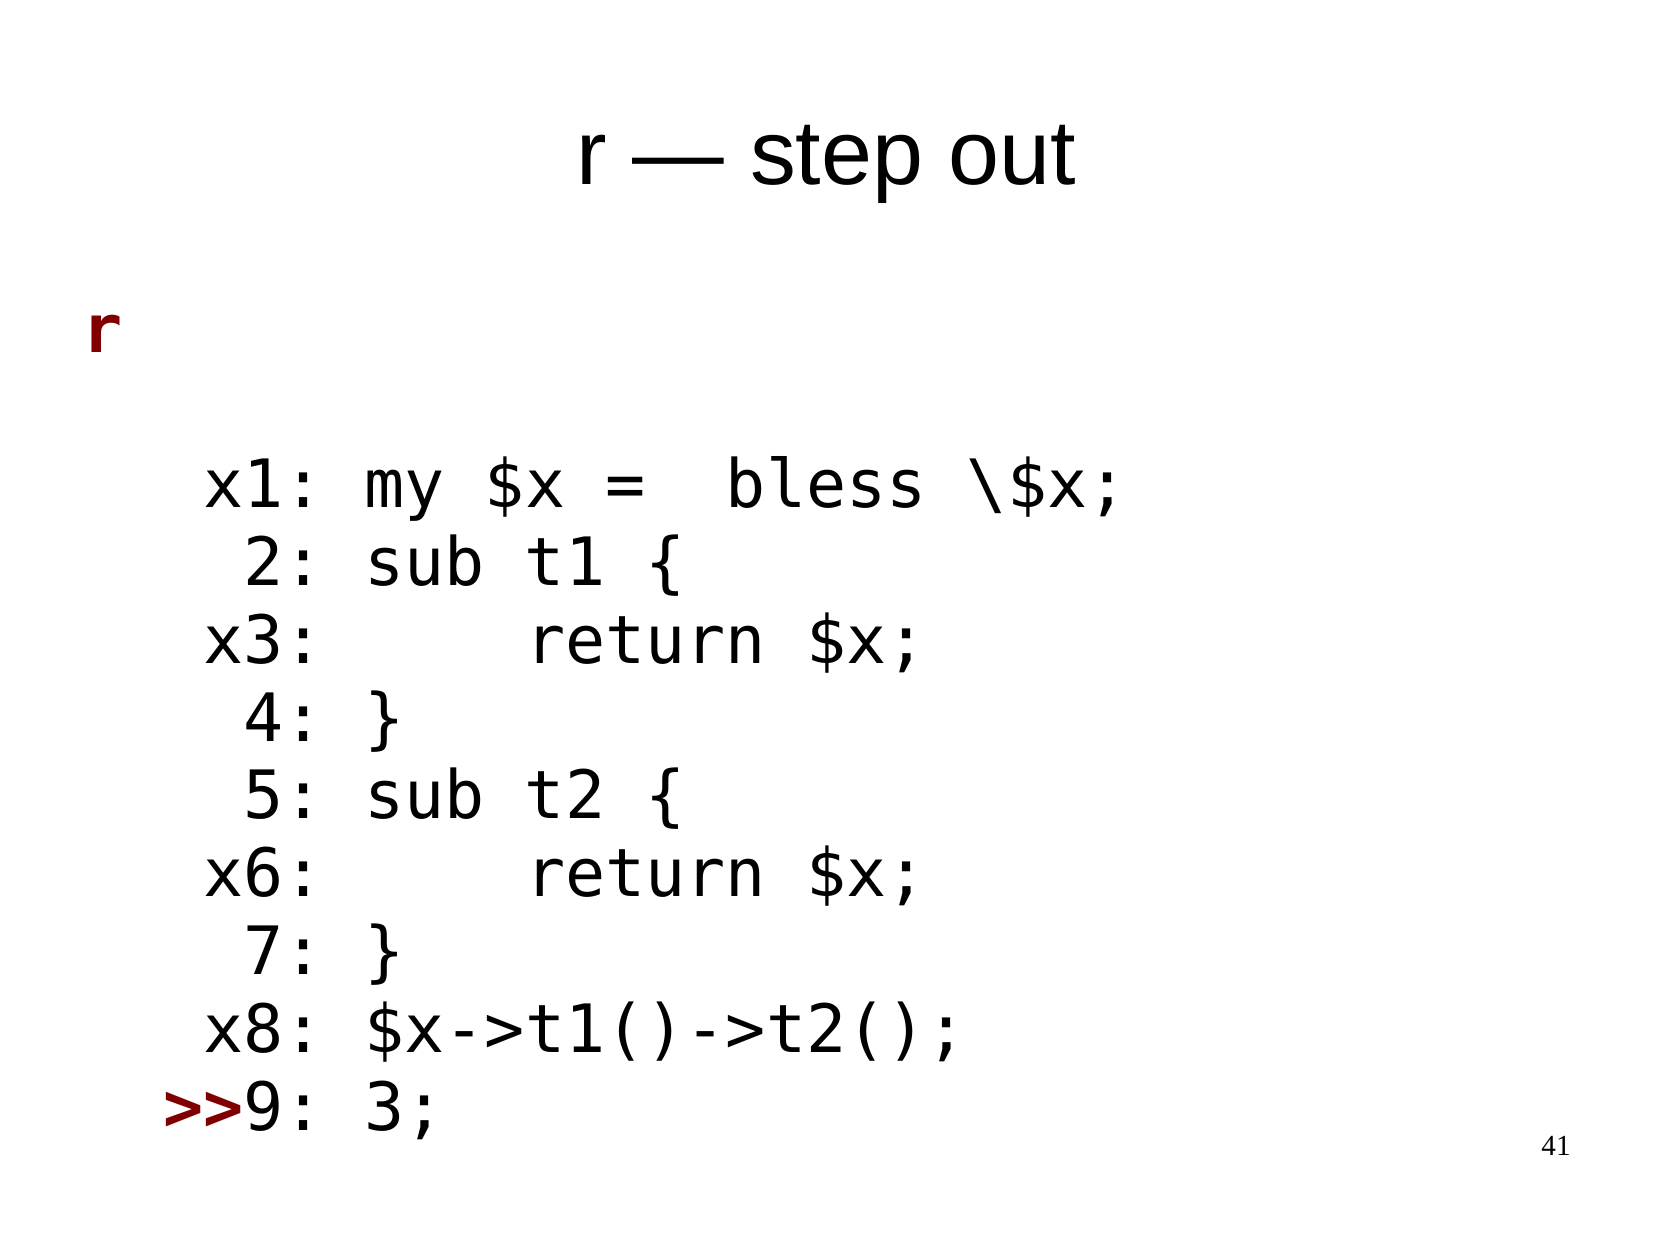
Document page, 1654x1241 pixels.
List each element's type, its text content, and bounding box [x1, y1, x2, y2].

subtitle r x1: my $x = bless \$x; 2: sub t1 { x3: return $x; 4: } 5: sub t2 { x6: return $x; 7: } x8: $x->t1()->t2(); >>9: 3; [82, 290, 1571, 1158]
title r — step out [82, 49, 1571, 257]
